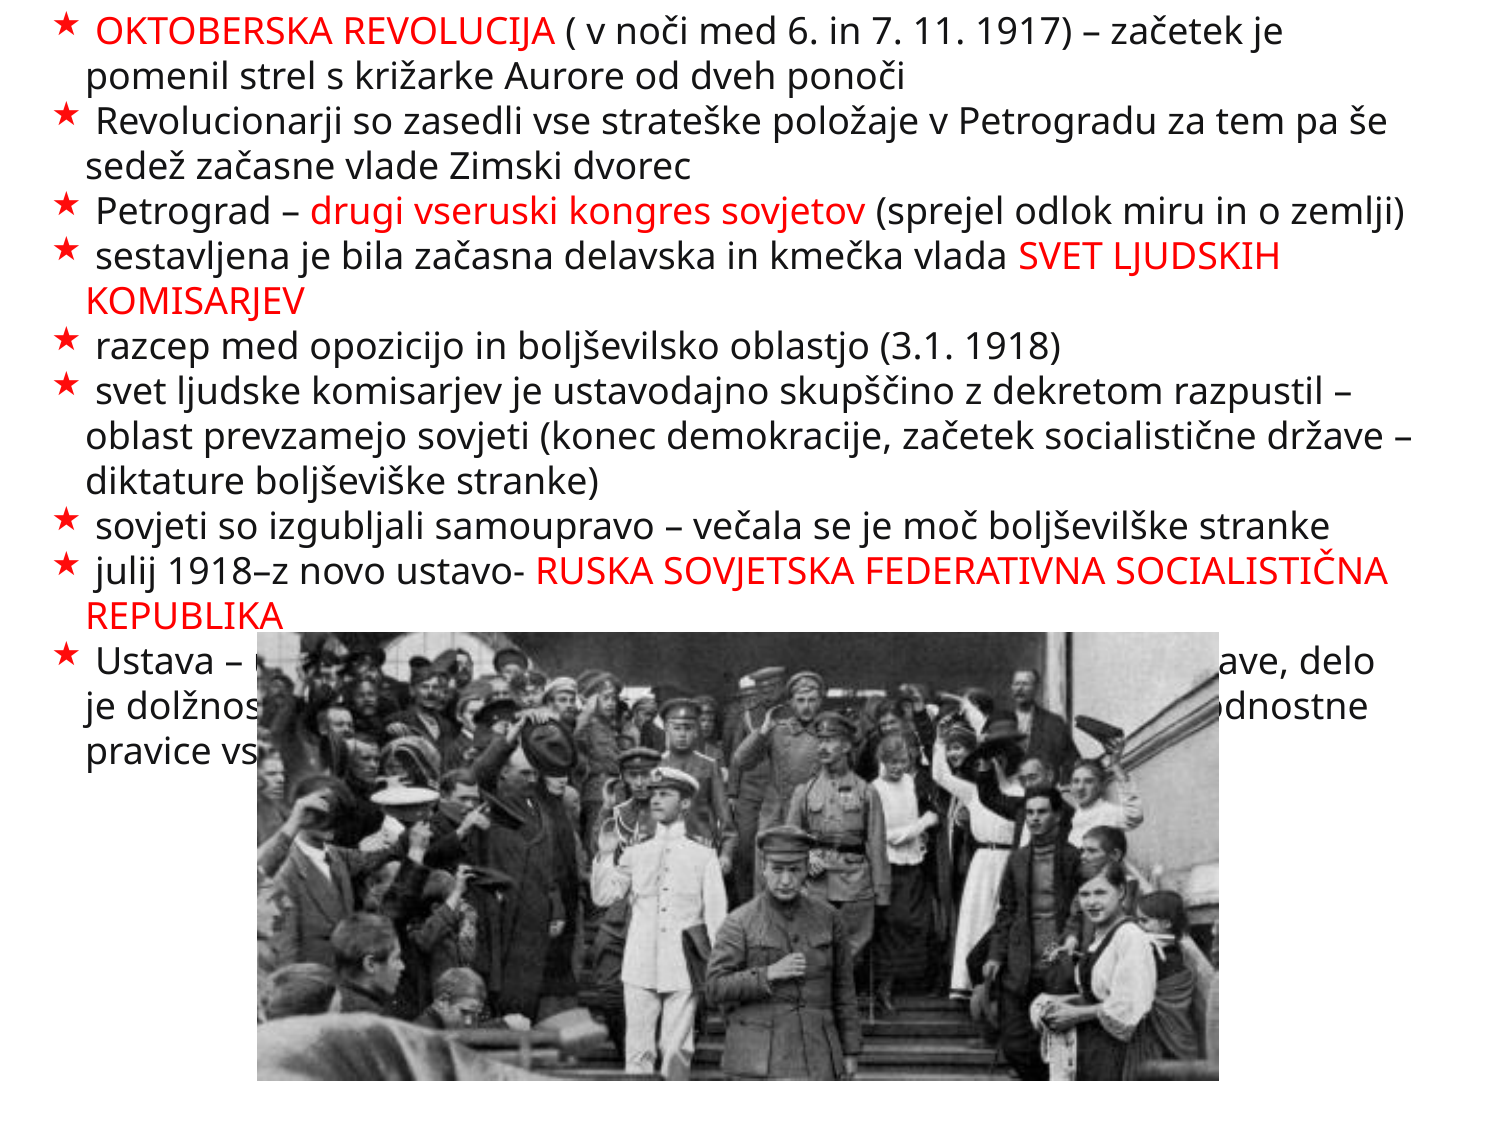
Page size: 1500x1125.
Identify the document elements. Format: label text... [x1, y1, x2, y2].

text_box OKTOBERSKA REVOLUCIJA ( v noči med 6. in 7. 11. 1917) – začetek je pomenil strel s križarke Aurore od dveh ponoči Revolucionarji so zasedli vse strateške položaje v Petrogradu za tem pa še sedež začasne vlade Zimski dvorec Petrograd – drugi vseruski kongres sovjetov (sprejel odlok miru in o zemlji) sestavljena je bila začasna delavska in kmečka vlada SVET LJUDSKIH KOMISARJEV razcep med opozicijo in boljševilsko oblastjo (3.1. 1918) svet ljudske komisarjev je ustavodajno skupščino z dekretom razpustil – oblast prevzamejo sovjeti (konec demokracije, začetek socialistične države – diktature boljševiške stranke) sovjeti so izgubljali samoupravo – večala se je moč boljševilške stranke julij 1918–z novo ustavo- RUSKA SOVJETSKA FEDERATIVNA SOCIALISTIČNA REPUBLIKA Ustava – uzakoni oblast “delavskega razreda”, Loči cerkev od države, delo je dolžnost, splošno vojaško oveznost, brezplačno šolstvo in narodnostne pravice vsem narodom v državi [35, 0, 1430, 825]
picture [257, 632, 1219, 1081]
